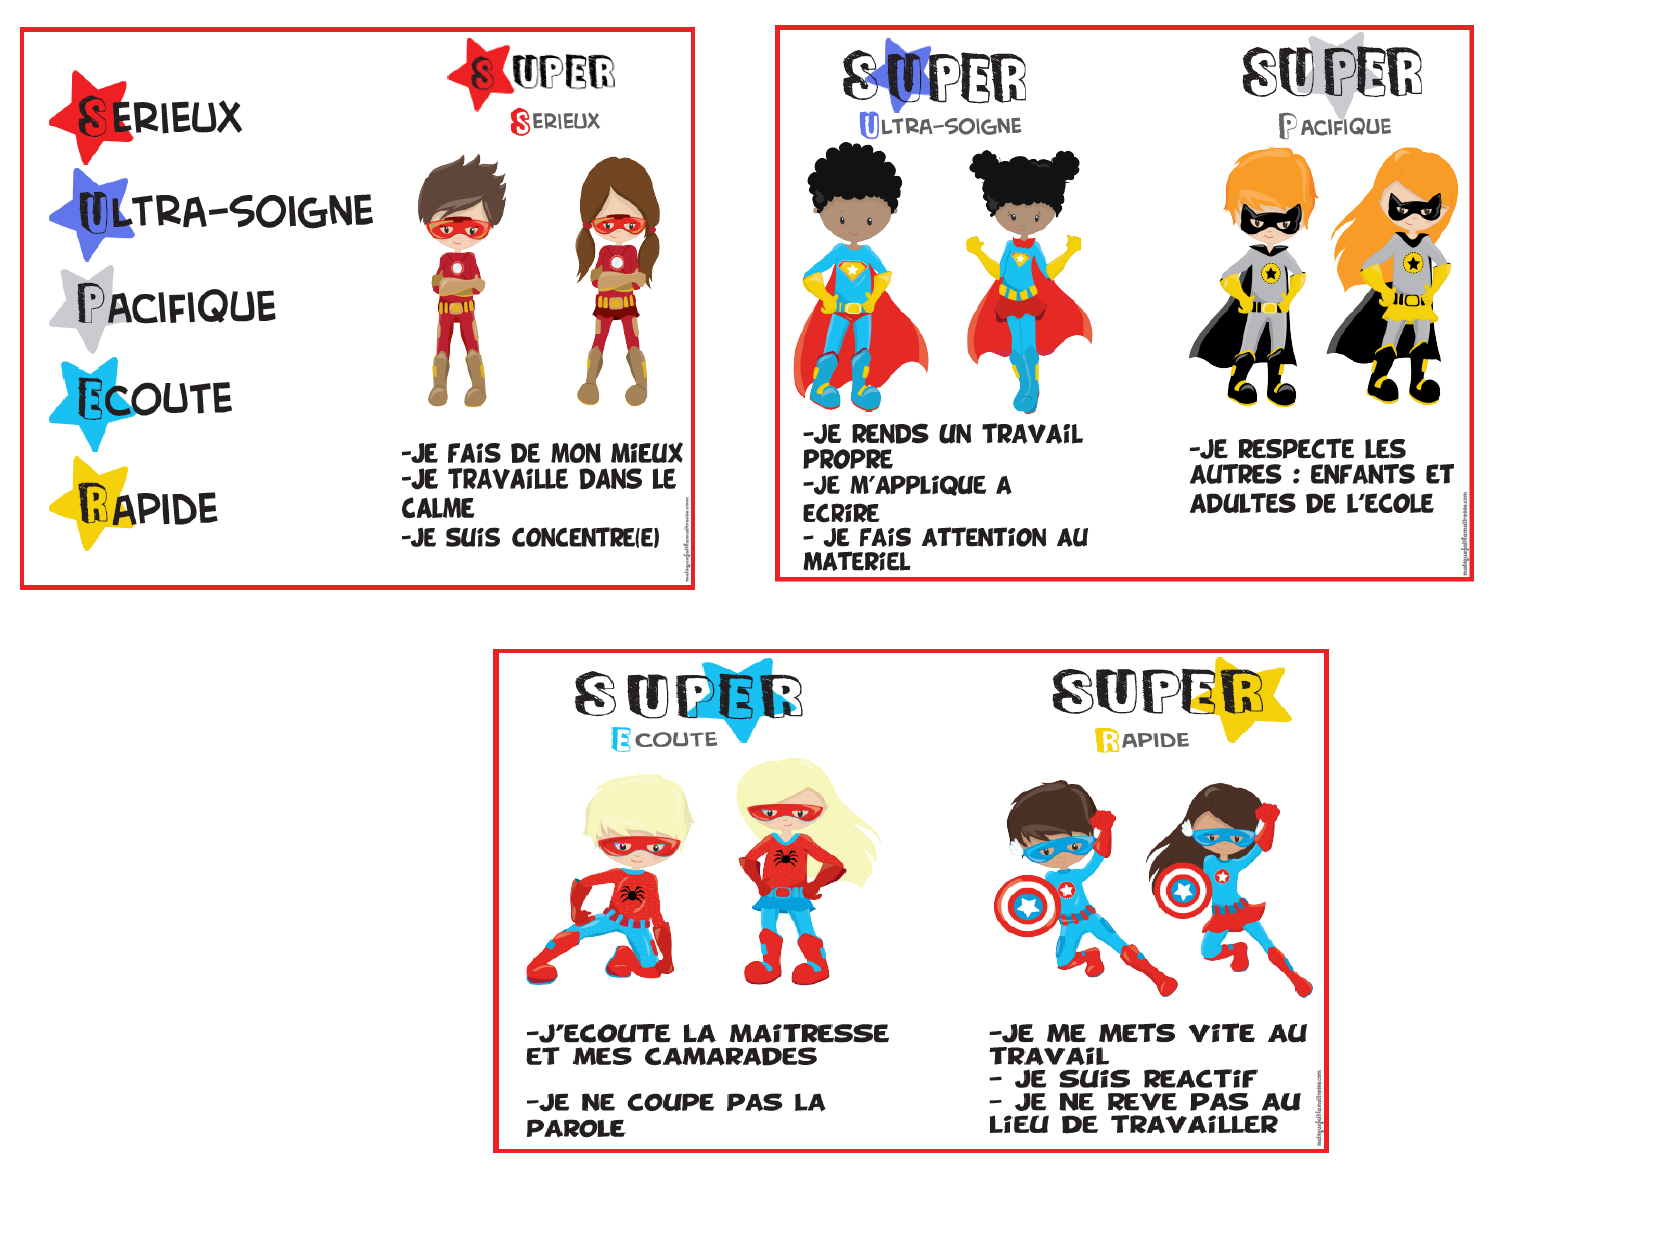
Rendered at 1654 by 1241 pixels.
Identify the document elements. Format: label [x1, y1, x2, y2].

picture [484, 637, 1335, 1158]
picture [775, 23, 1489, 583]
picture [13, 15, 709, 603]
